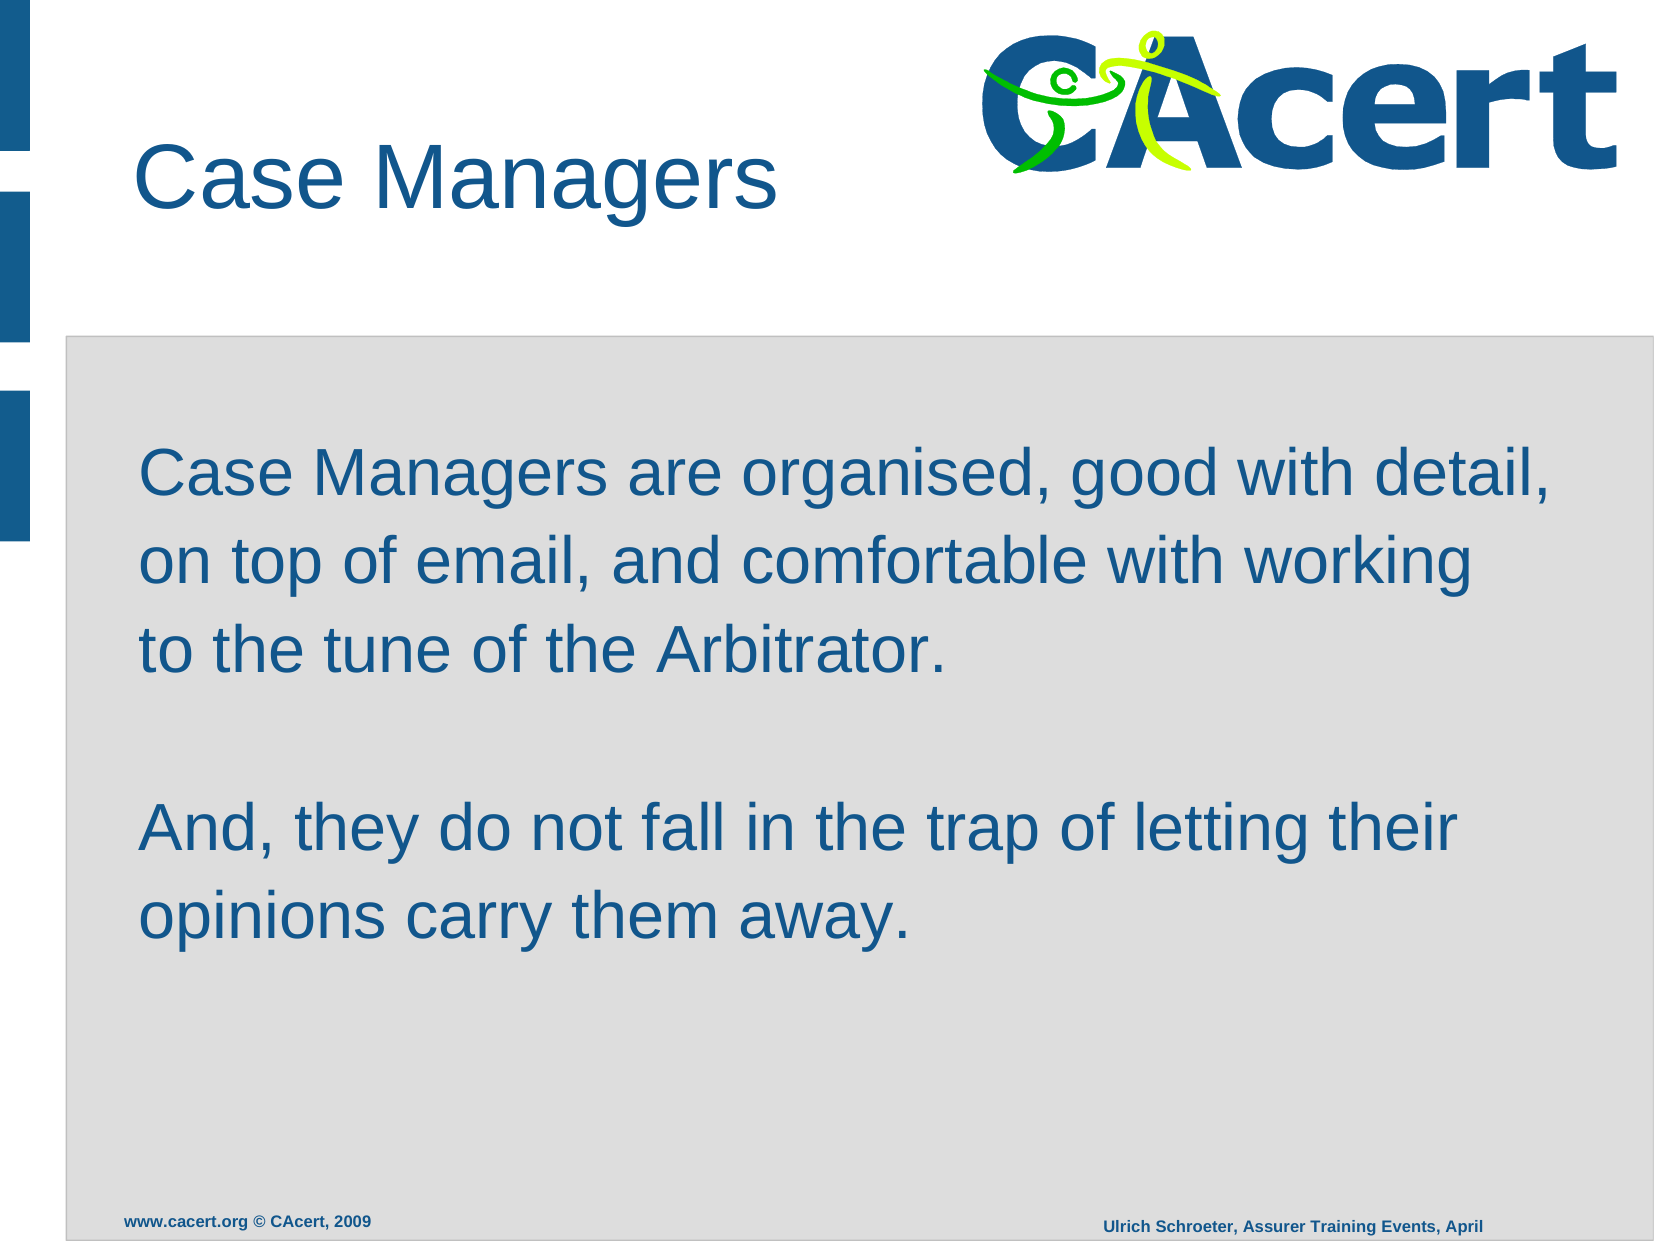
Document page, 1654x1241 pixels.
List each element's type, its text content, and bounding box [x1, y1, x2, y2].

text_box Case Managers are organised, good with detail, on top of email, and comfortable with working to the tune of the Arbitrator. And, they do not fall in the trap of letting their opinions carry them away. [124, 413, 1603, 1050]
text_box Case Managers [118, 118, 795, 239]
